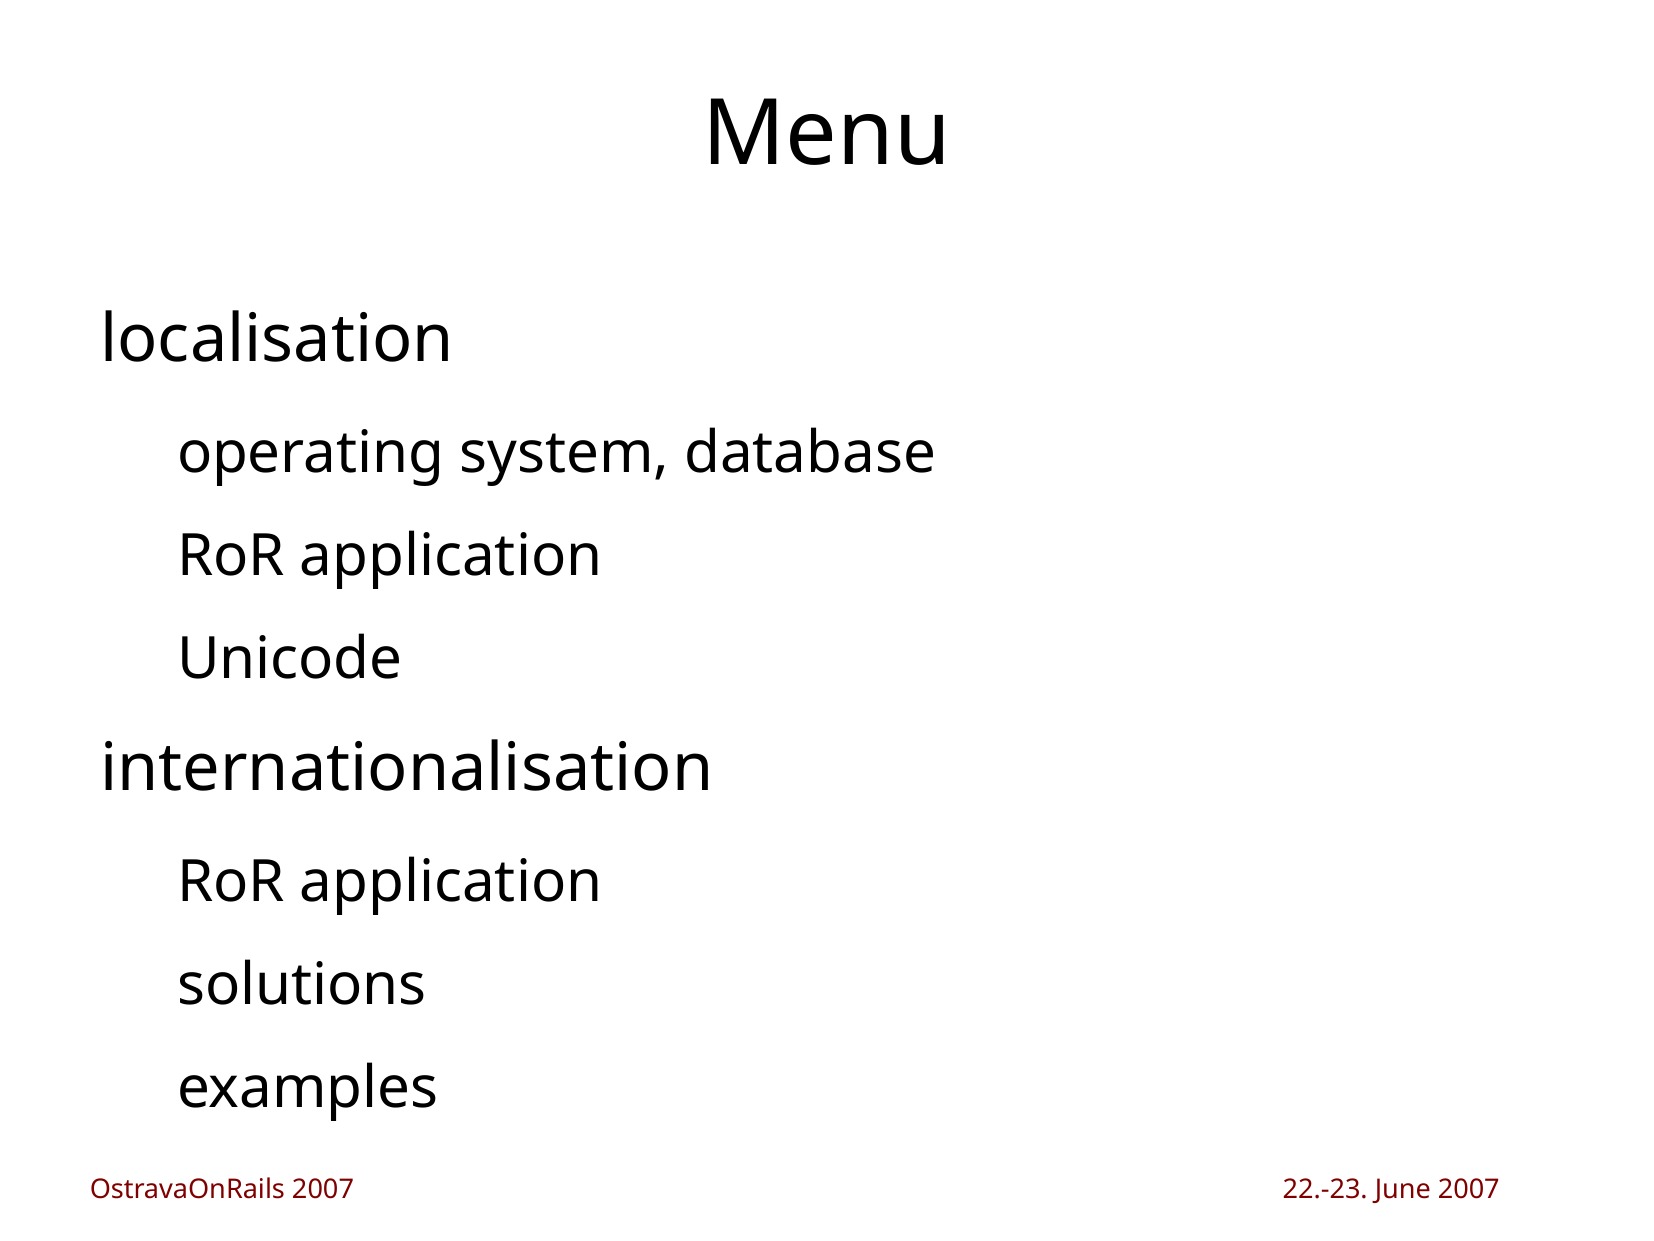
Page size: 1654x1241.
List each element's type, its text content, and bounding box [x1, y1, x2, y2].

title Menu [82, 25, 1571, 233]
list localisation operating system, database RoR application Unicode internationalisation RoR application solutions examples [82, 290, 1571, 1109]
